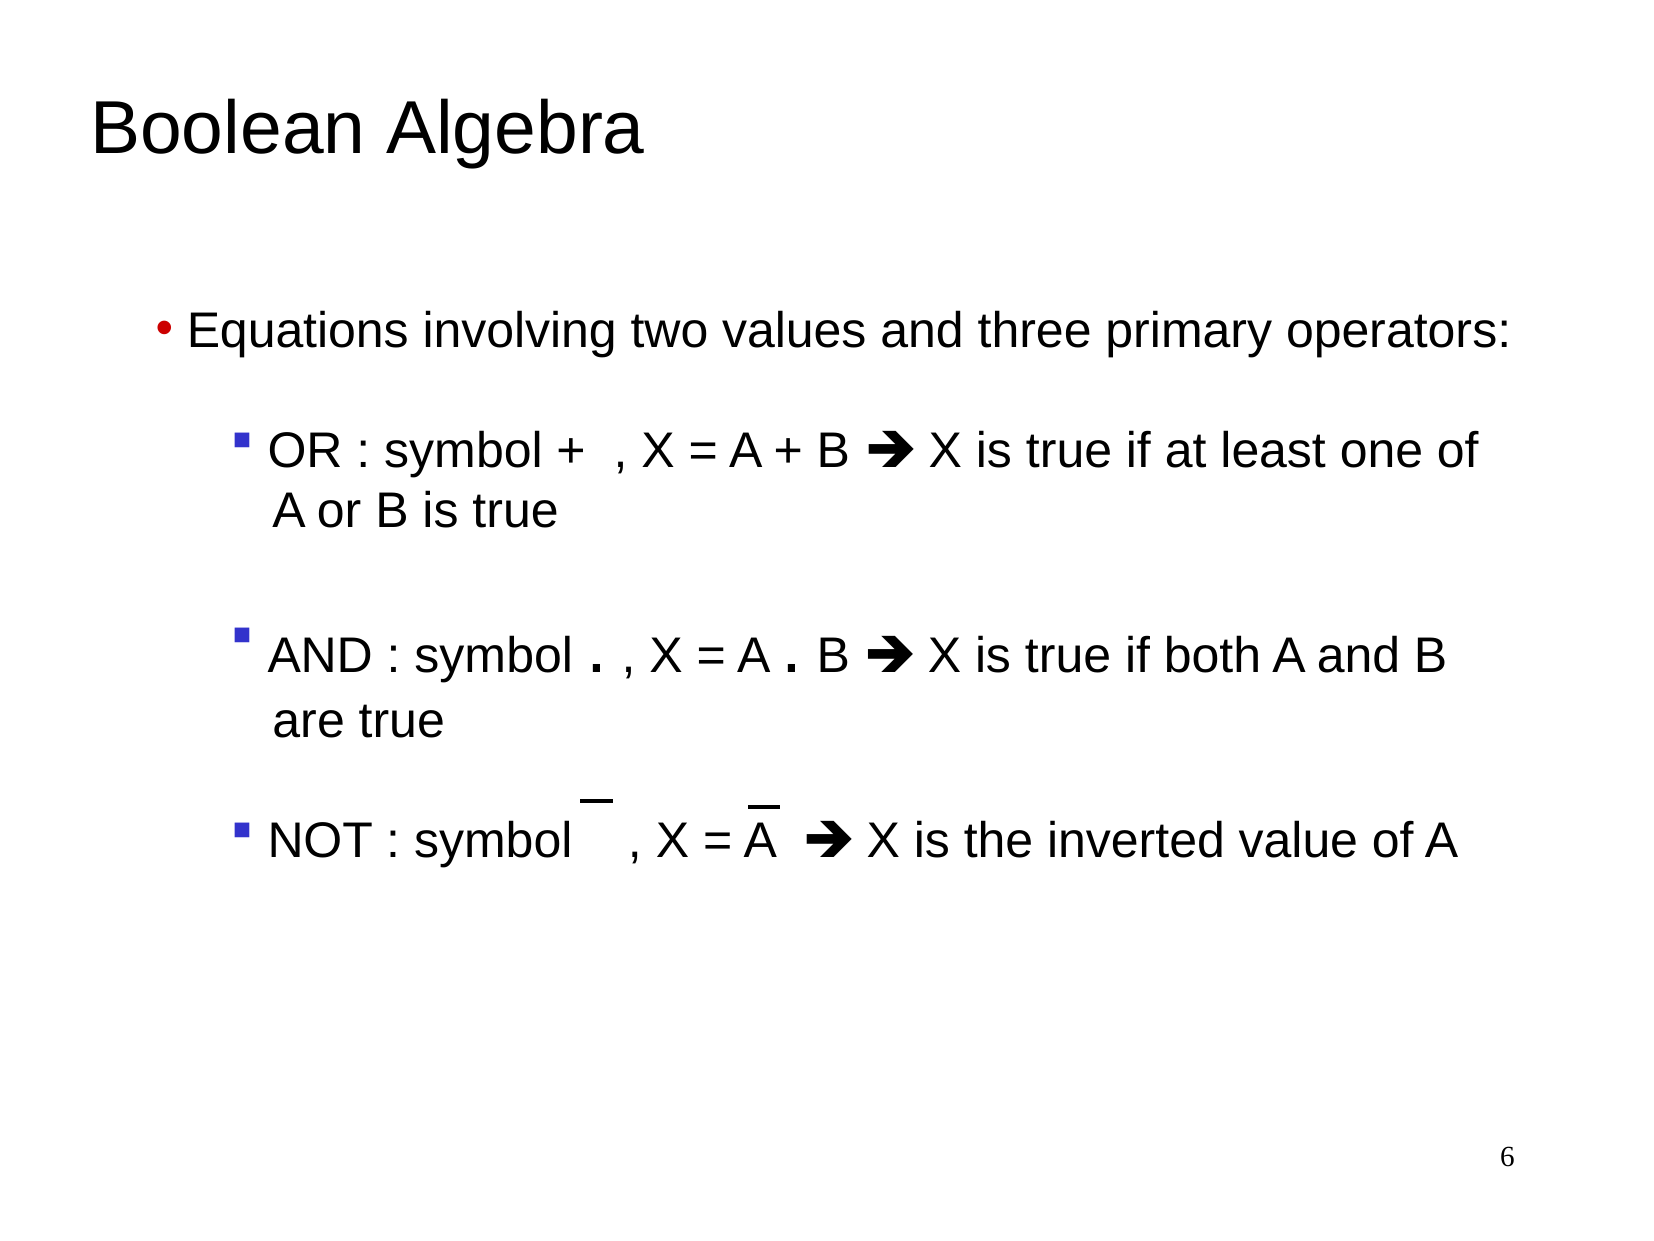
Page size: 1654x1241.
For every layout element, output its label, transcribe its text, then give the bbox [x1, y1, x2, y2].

text_box Equations involving two values and three primary operators: OR : symbol + , X = A + B  X is true if at least one of A or B is true AND : symbol . , X = A . B  X is true if both A and B are true NOT : symbol , X = A  X is the inverted value of A [140, 289, 1528, 875]
text_box Boolean Algebra [75, 71, 661, 177]
text_box <number> [1185, 1129, 1530, 1213]
